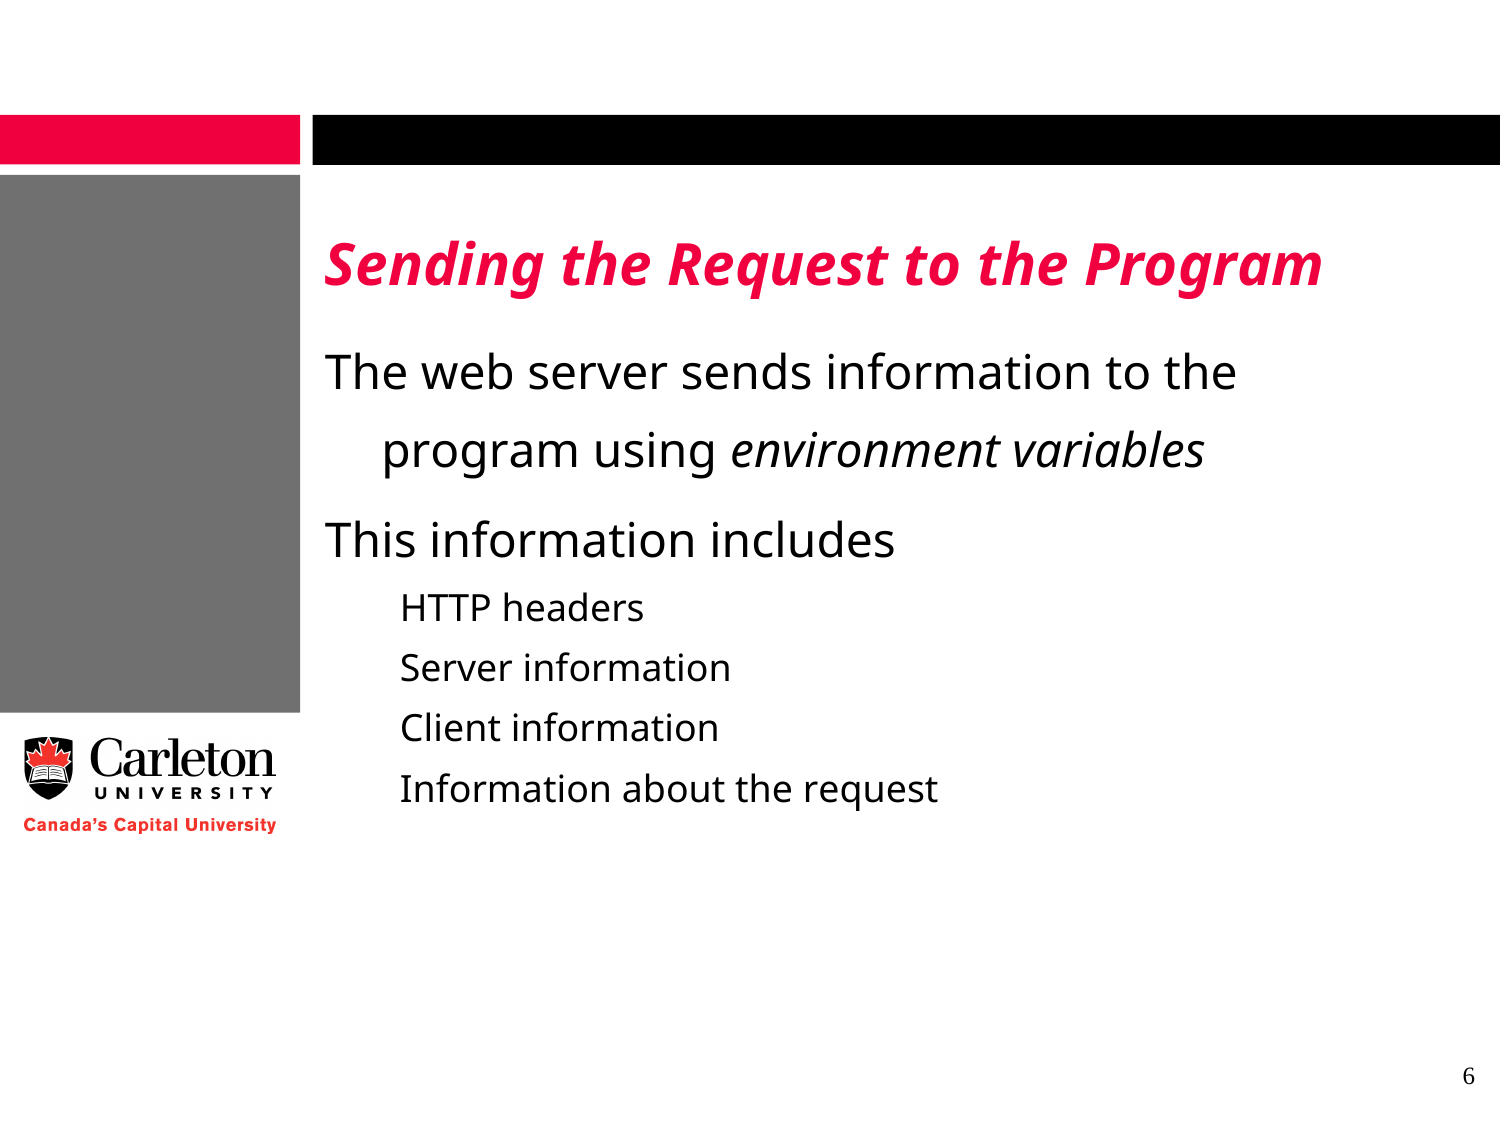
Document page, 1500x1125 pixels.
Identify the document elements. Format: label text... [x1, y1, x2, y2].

title Sending the Request to the Program [324, 194, 1450, 324]
list The web server sends information to the program using environment variables This information includes HTTP headers Server information Client information Information about the request [324, 324, 1450, 1036]
picture [24, 737, 276, 834]
